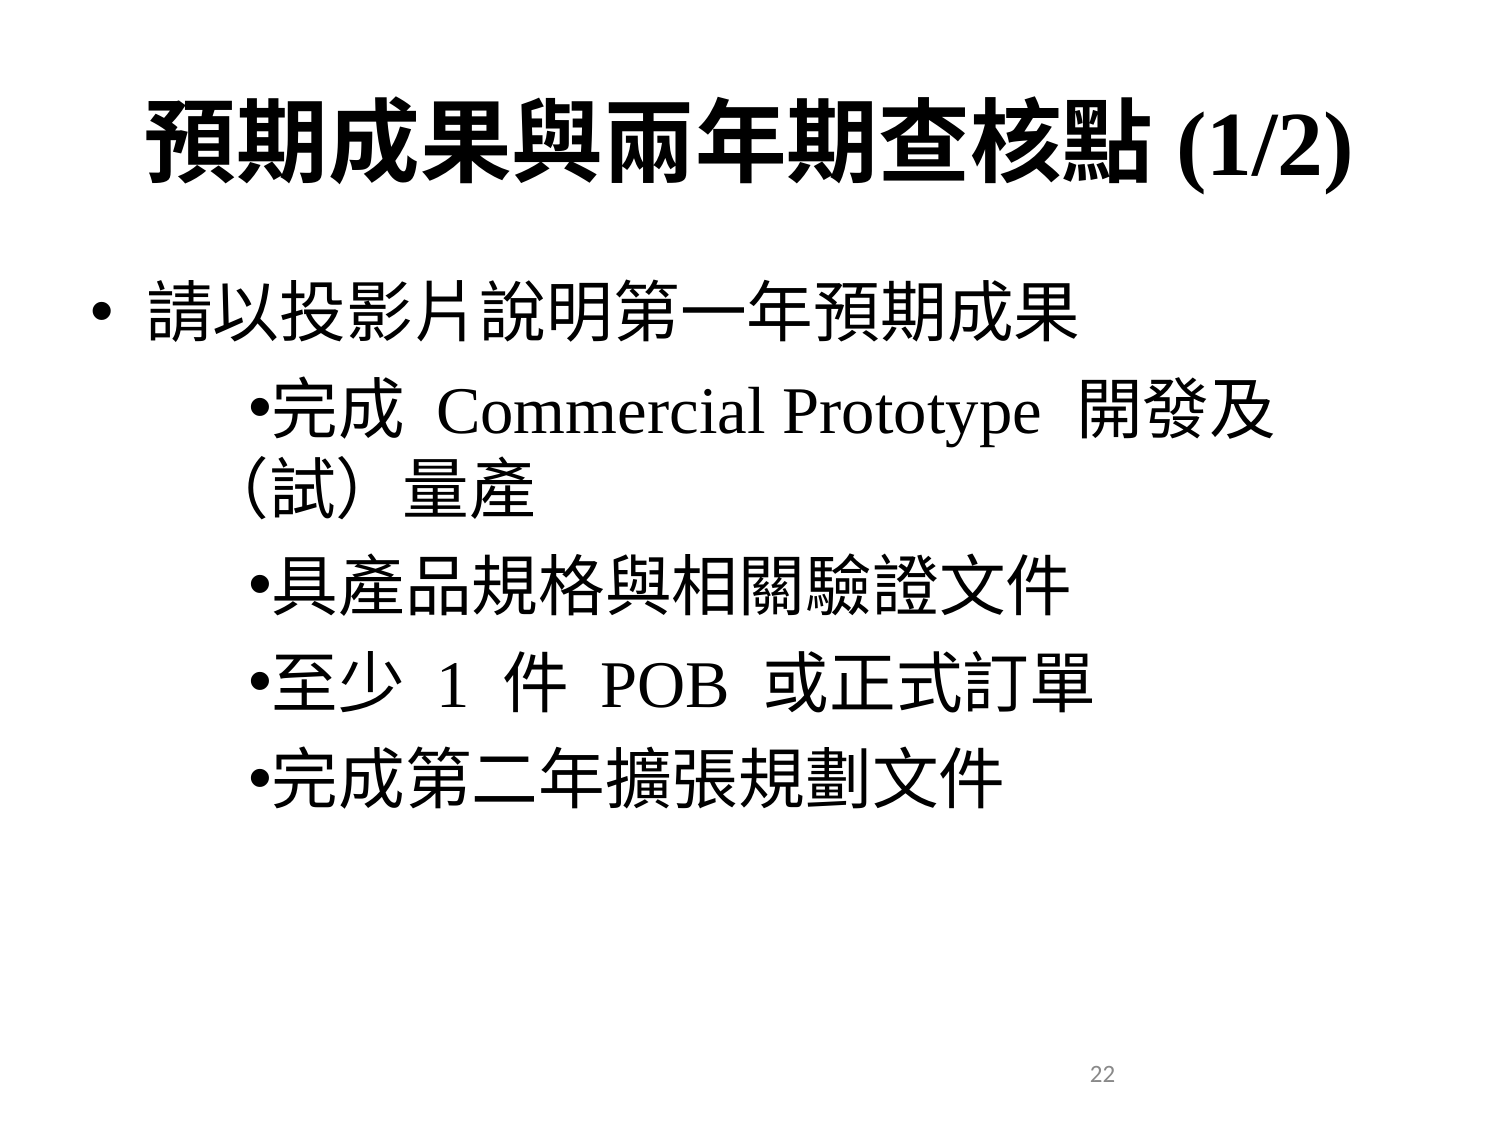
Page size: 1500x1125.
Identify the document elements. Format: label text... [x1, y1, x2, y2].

title 預期成果與兩年期查核點(1/2) [75, 45, 1426, 233]
list 請以投影片說明第一年預期成果 完成 Commercial Prototype 開發及（試）量產 具產品規格與相關驗證文件 至少 1 件 POB 或正式訂單 完成第二年擴張規劃文件 [53, 228, 1404, 1067]
text_box 22 [1074, 1042, 1426, 1103]
